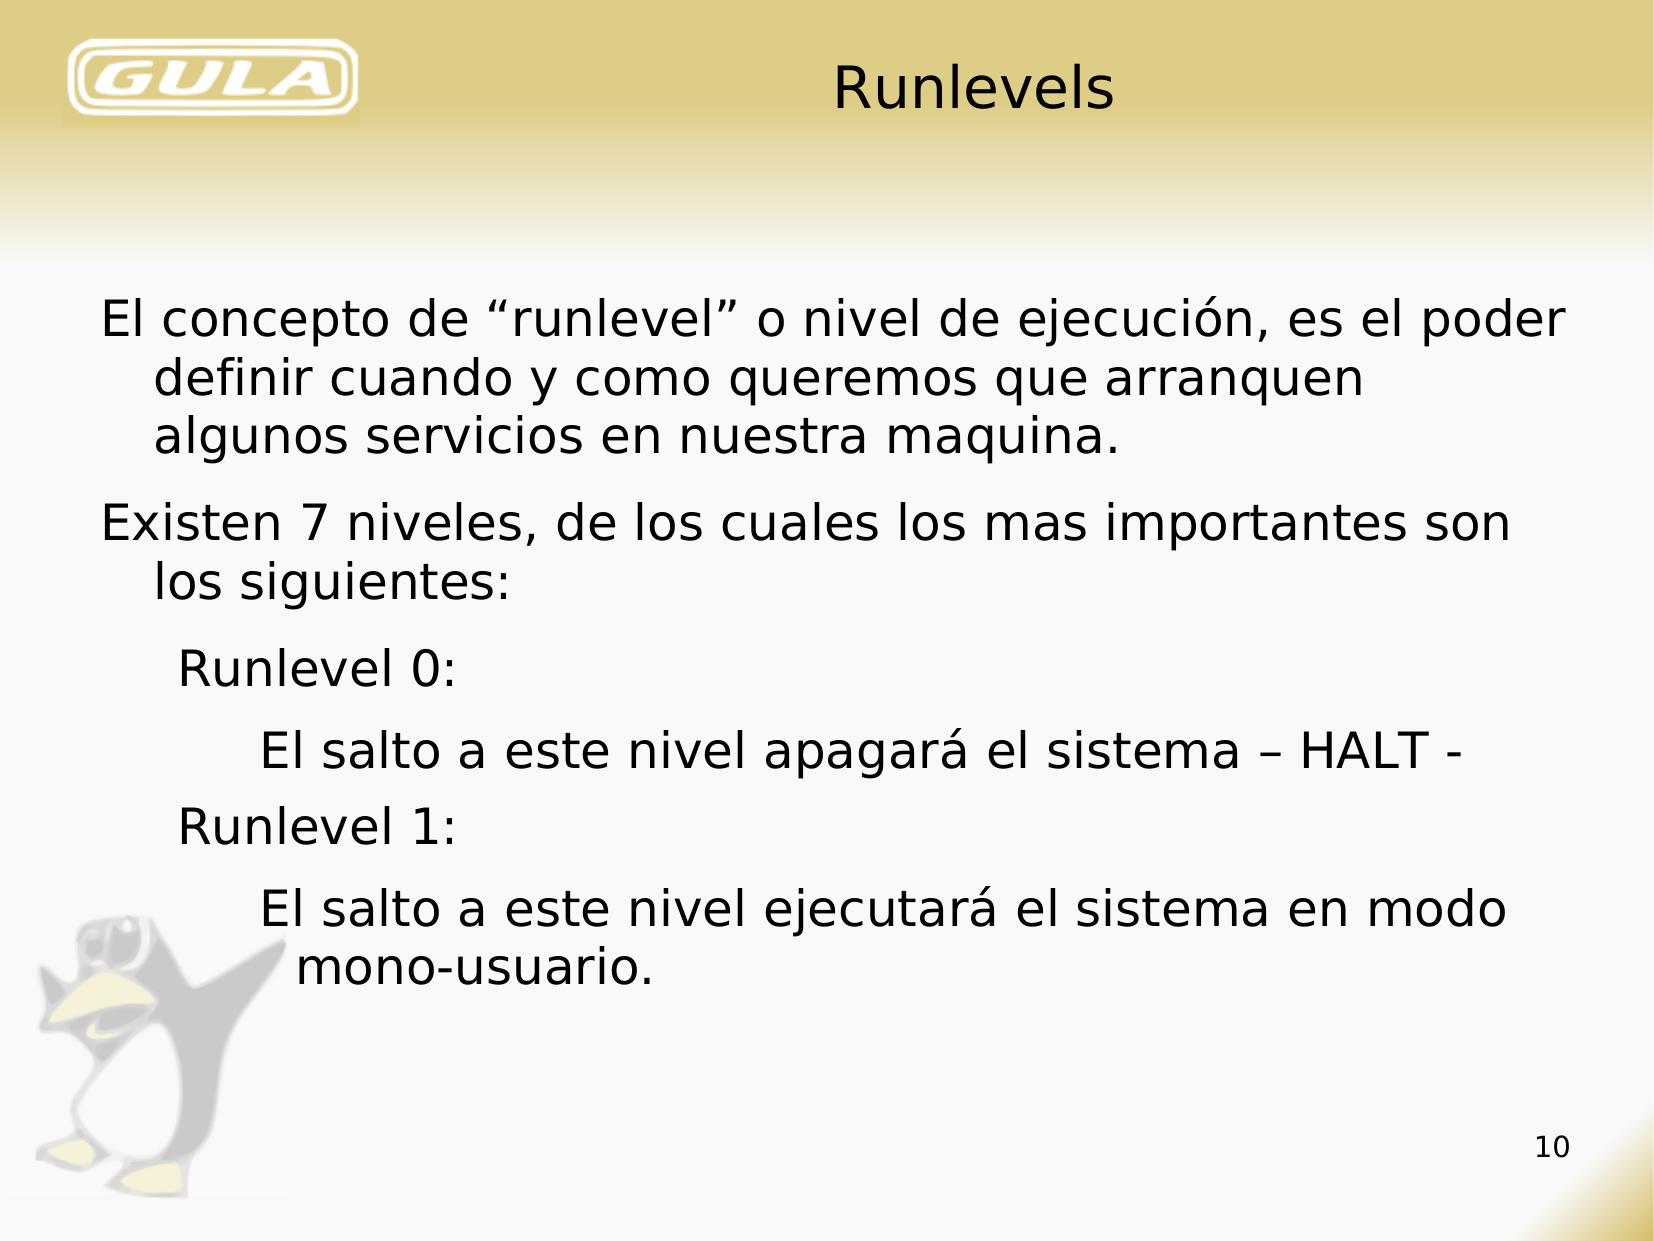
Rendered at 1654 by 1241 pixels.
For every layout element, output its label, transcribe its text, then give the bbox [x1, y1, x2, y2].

title Runlevels [383, 22, 1565, 154]
picture [0, 0, 1654, 1241]
list El concepto de “runlevel” o nivel de ejecución, es el poder definir cuando y como queremos que arranquen algunos servicios en nuestra maquina. Existen 7 niveles, de los cuales los mas importantes son los siguientes: Runlevel 0: El salto a este nivel apagará el sistema – HALT - Runlevel 1: El salto a este nivel ejecutará el sistema en modo mono-usuario. [82, 290, 1571, 1094]
